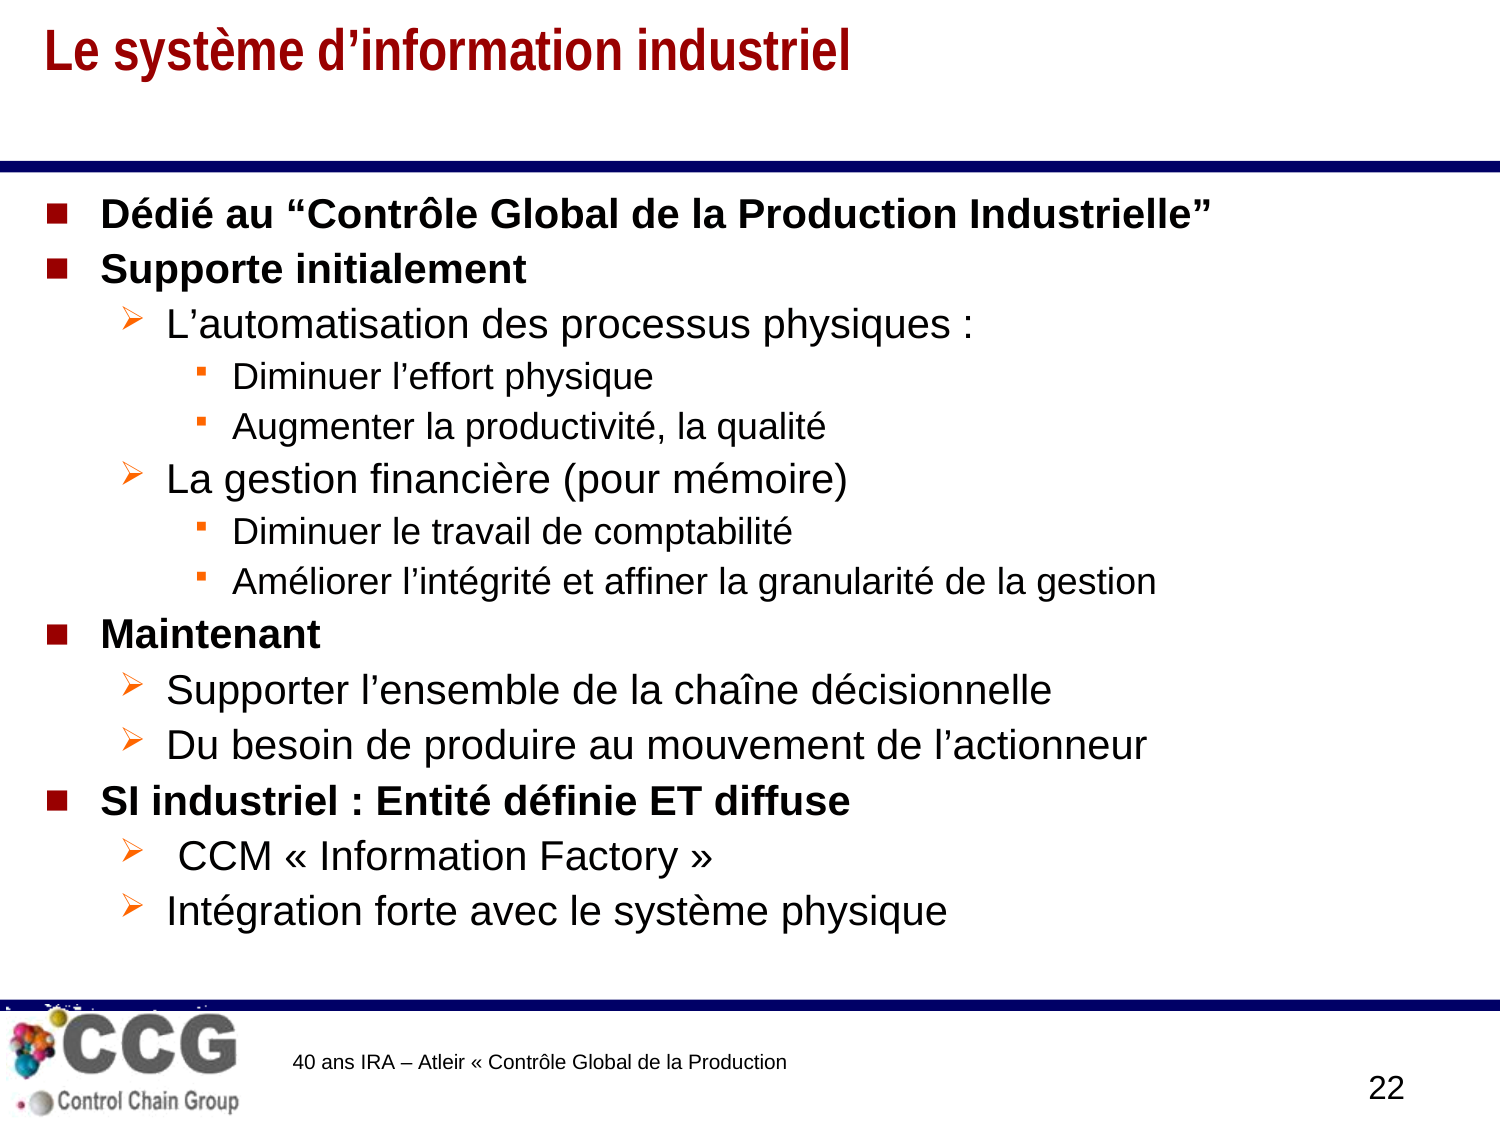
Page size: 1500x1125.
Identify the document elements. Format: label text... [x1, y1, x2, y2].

title Le système d’information industriel [29, 12, 1471, 138]
list Dédié au “Contrôle Global de la Production Industrielle” Supporte initialement L’automatisation des processus physiques : Diminuer l’effort physique Augmenter la productivité, la qualité La gestion financière (pour mémoire)‏ Diminuer le travail de comptabilité Améliorer l’intégrité et affiner la granularité de la gestion Maintenant Supporter l’ensemble de la chaîne décisionnelle Du besoin de produire au mouvement de l’actionneur SI industriel : Entité définie ET diffuse CCM « Information Factory » Intégration forte avec le système physique [29, 184, 1471, 1054]
picture [6, 1004, 243, 1124]
